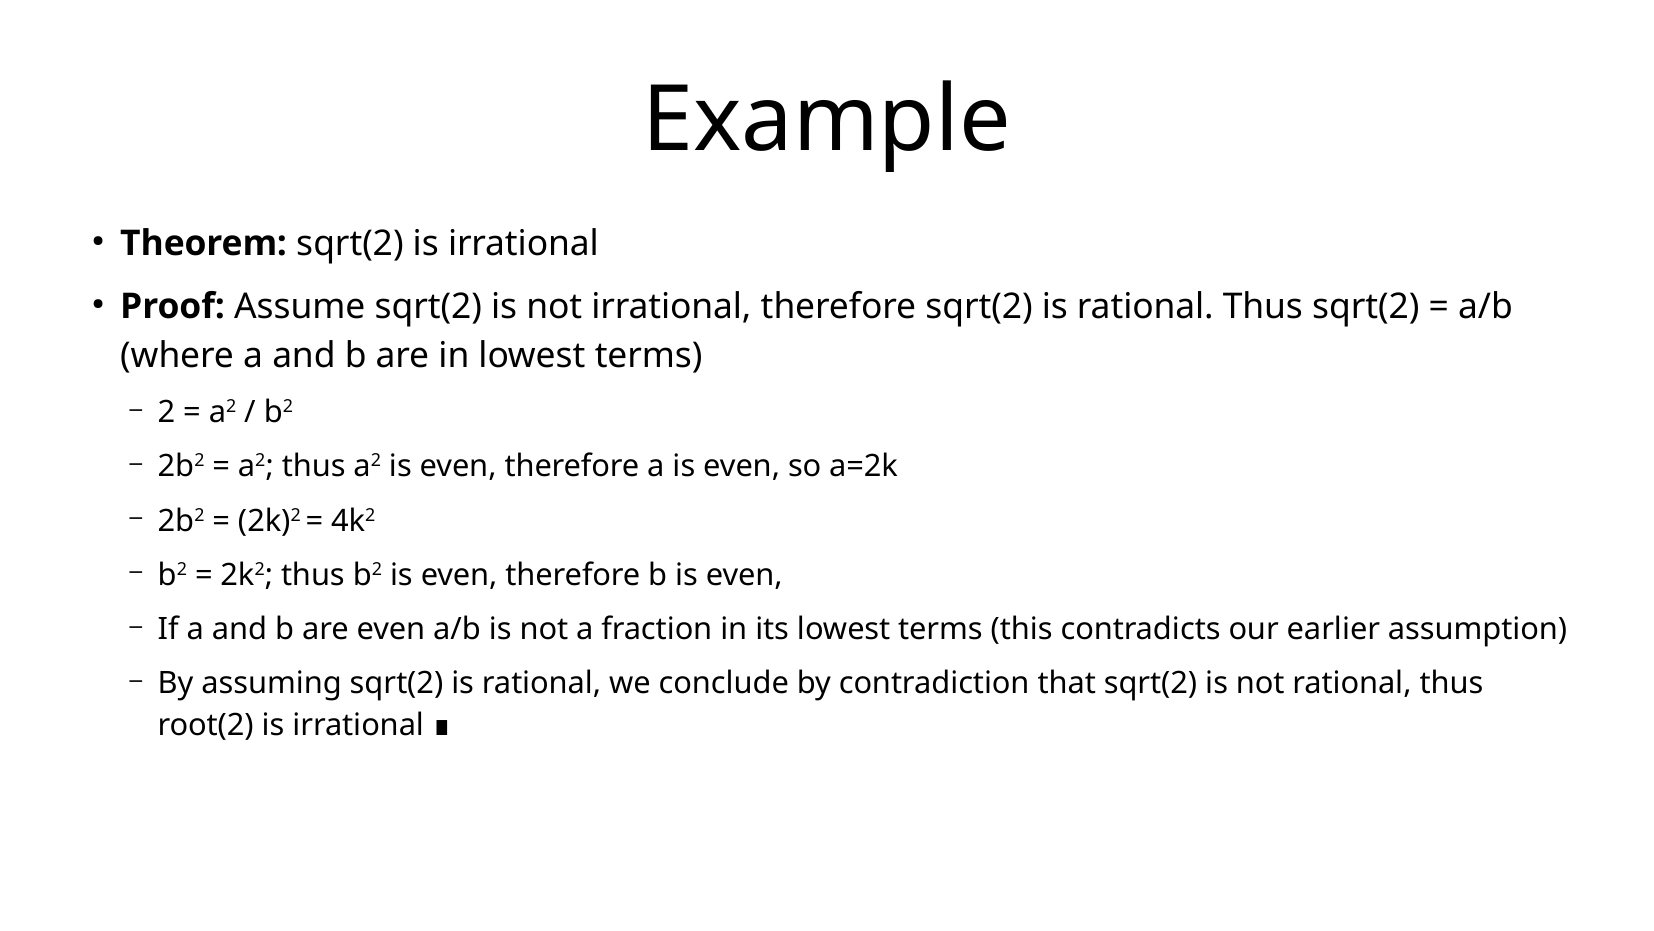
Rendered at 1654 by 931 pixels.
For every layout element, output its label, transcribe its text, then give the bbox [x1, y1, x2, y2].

title Example [82, 37, 1571, 193]
list Theorem: sqrt(2) is irrational Proof: Assume sqrt(2) is not irrational, therefore sqrt(2) is rational. Thus sqrt(2) = a/b (where a and b are in lowest terms) 2 = a2 / b2 2b2 = a2; thus a2 is even, therefore a is even, so a=2k 2b2 = (2k)2 = 4k2 b2 = 2k2; thus b2 is even, therefore b is even, If a and b are even a/b is not a fraction in its lowest terms (this contradicts our earlier assumption) By assuming sqrt(2) is rational, we conclude by contradiction that sqrt(2) is not rational, thus root(2) is irrational ∎ [82, 217, 1571, 758]
